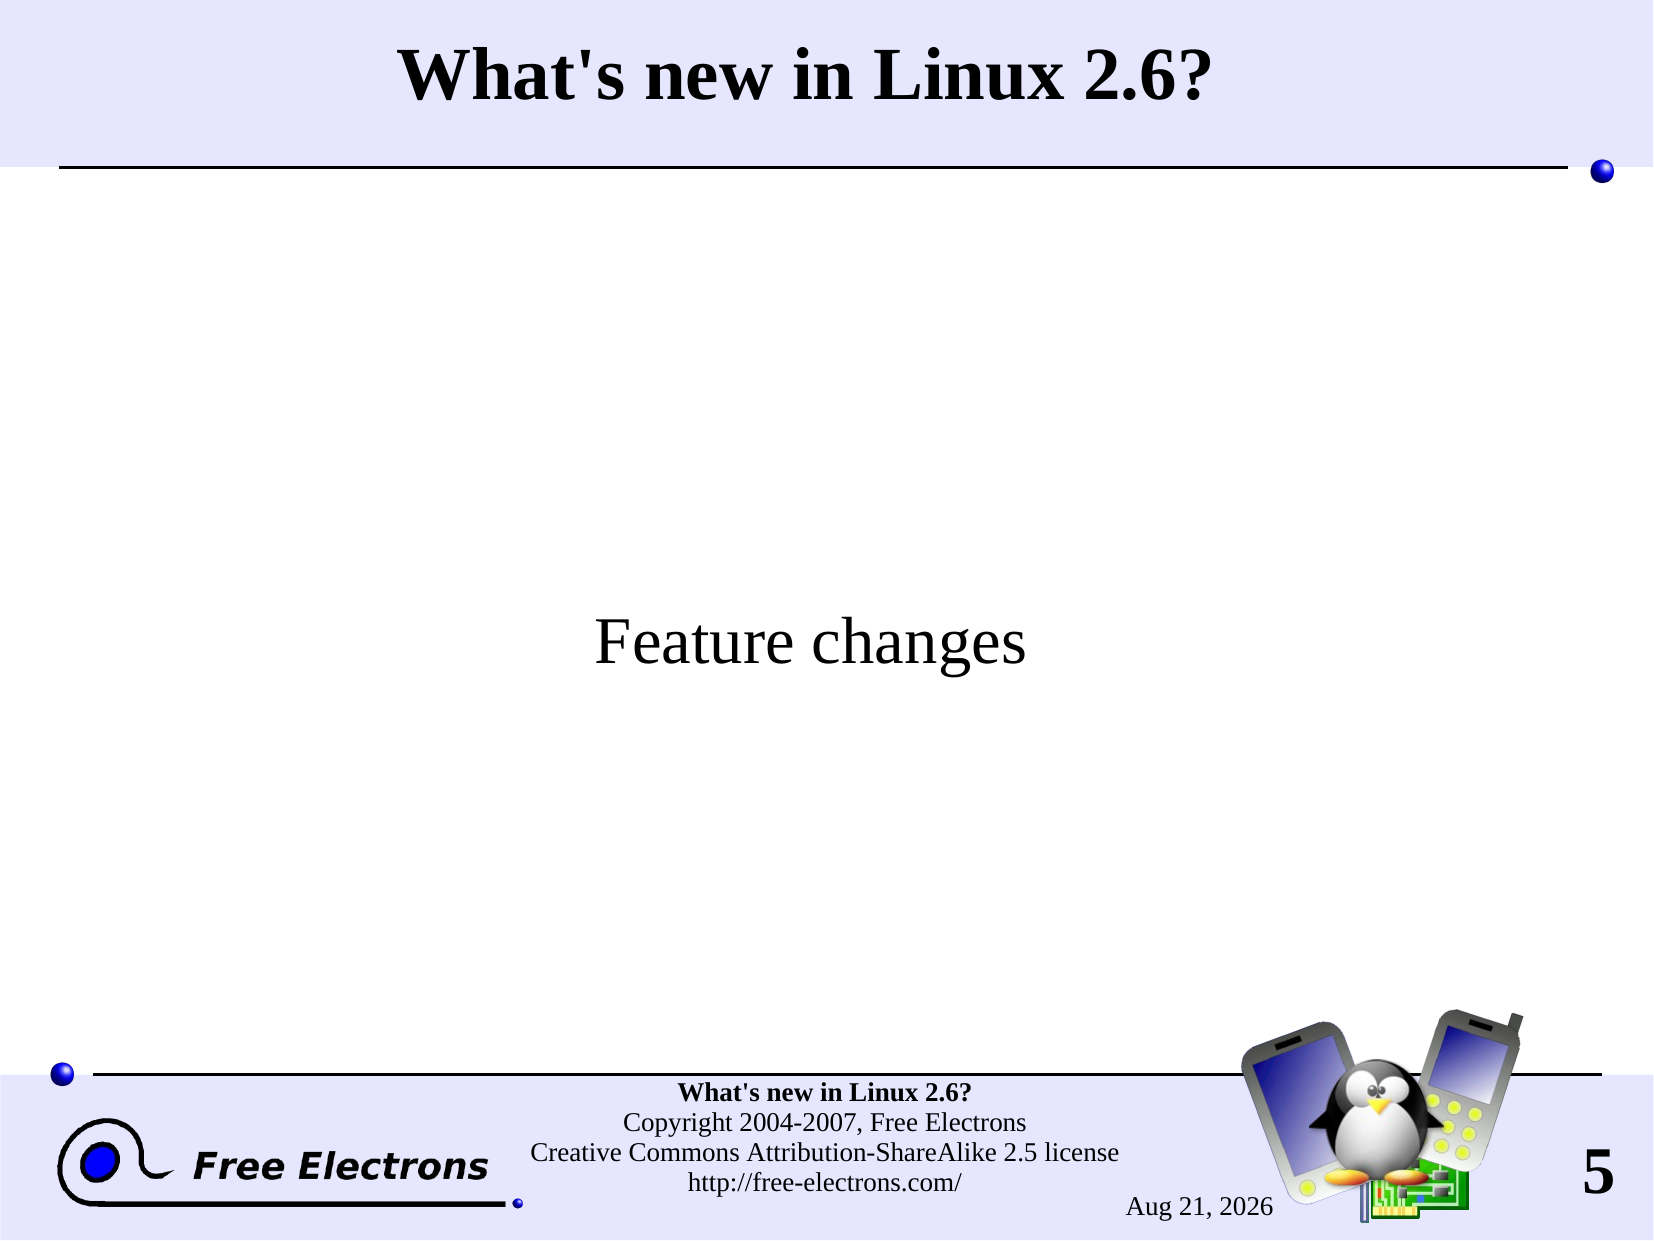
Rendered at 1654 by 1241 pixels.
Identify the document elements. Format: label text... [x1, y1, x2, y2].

subtitle Feature changes [105, 216, 1518, 1066]
picture [50, 1107, 527, 1216]
title What's new in Linux 2.6? [60, 12, 1551, 138]
picture [1231, 1007, 1538, 1241]
